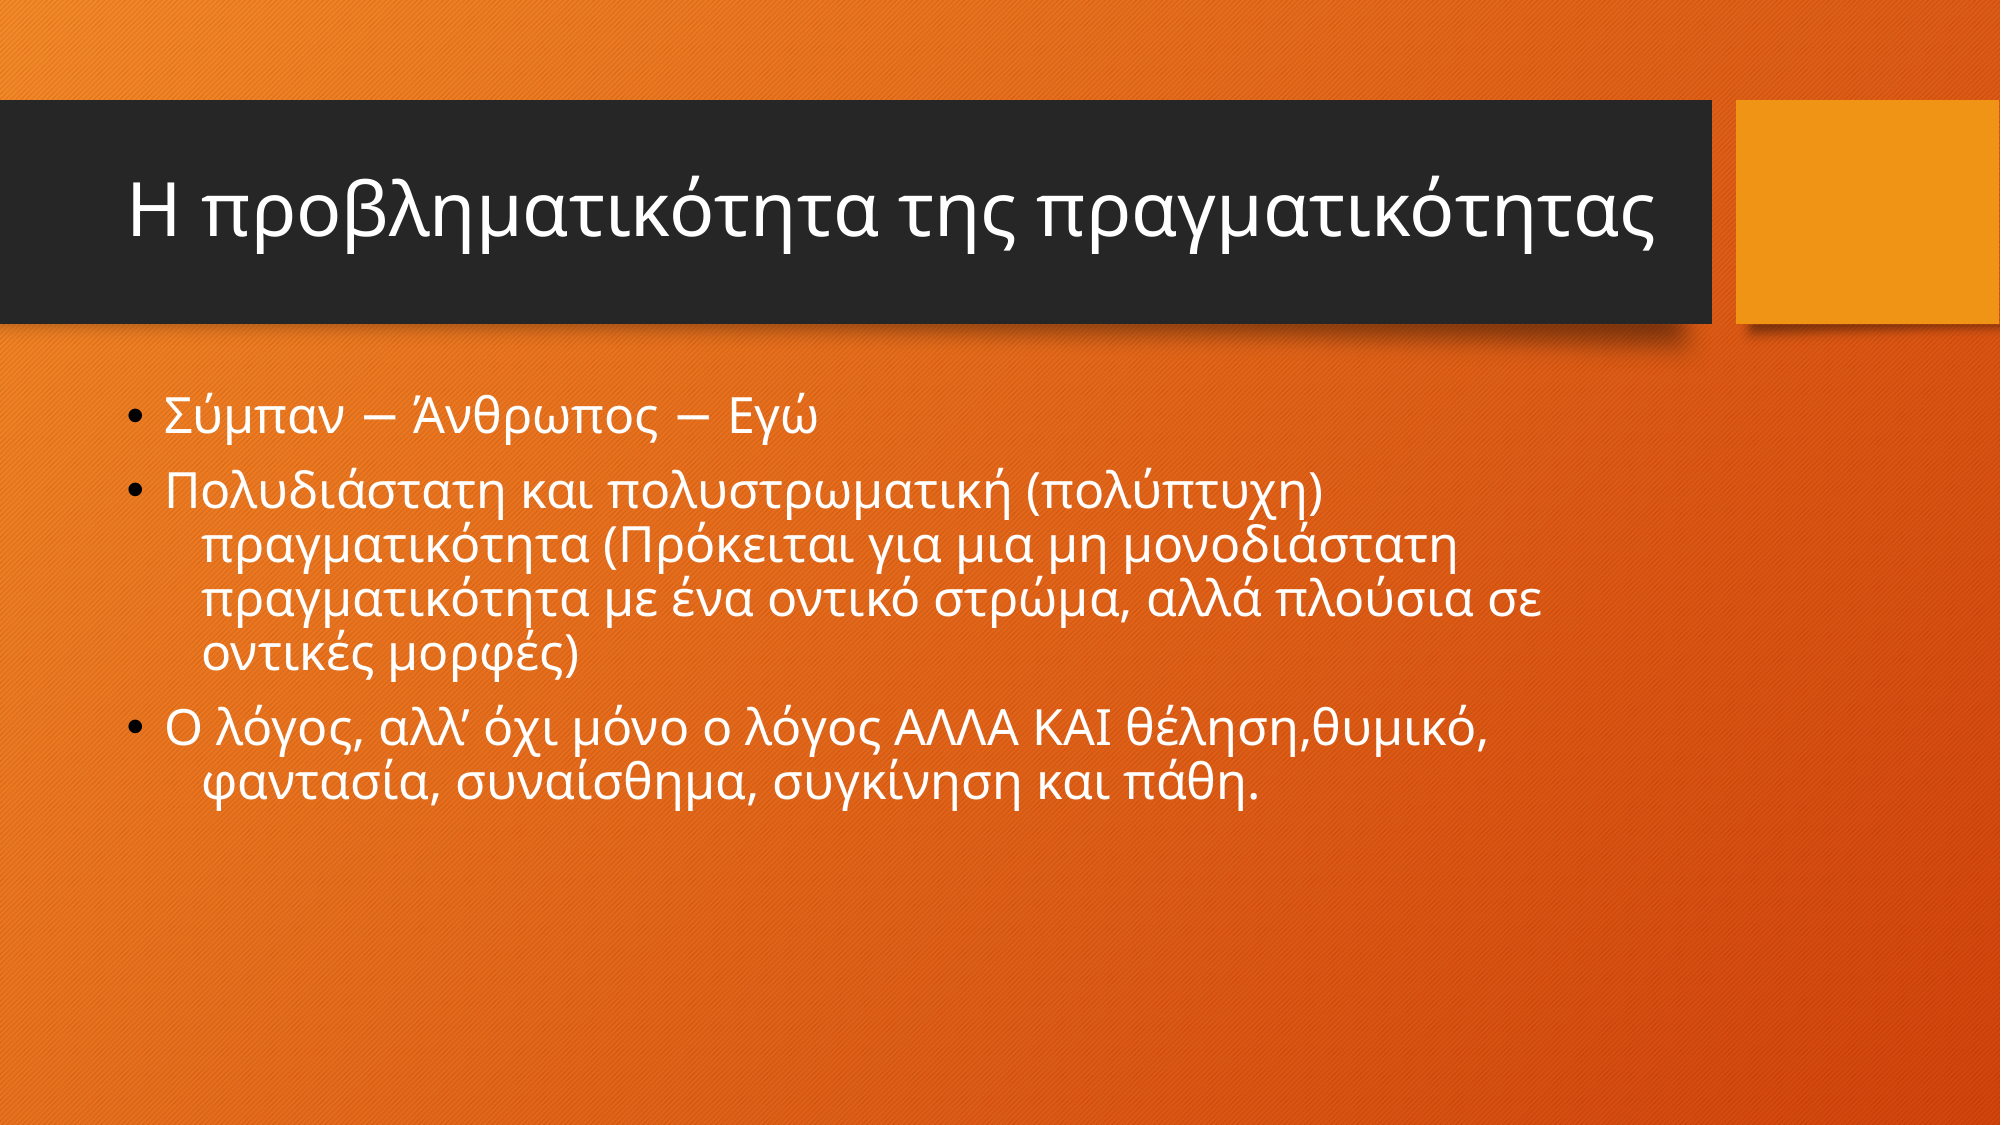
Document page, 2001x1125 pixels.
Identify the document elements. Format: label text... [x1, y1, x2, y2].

list Σύμπαν − Άνθρωπος − Εγώ Πολυδιάστατη και πολυστρωματική (πολύπτυχη) πραγματικότητα (Πρόκειται για μια μη μονοδιάστατη πραγματικότητα με ένα οντικό στρώμα, αλλά πλούσια σε οντικές μορφές) Ο λόγος, αλλ’ όχι μόνο ο λόγος ΑΛΛΑ ΚΑΙ θέληση,θυμικό, φαντασία, συναίσθημα, συγκίνηση και πάθη. [111, 383, 1689, 974]
title Η προβληματικότητα της πραγματικότητας [111, 123, 1689, 301]
